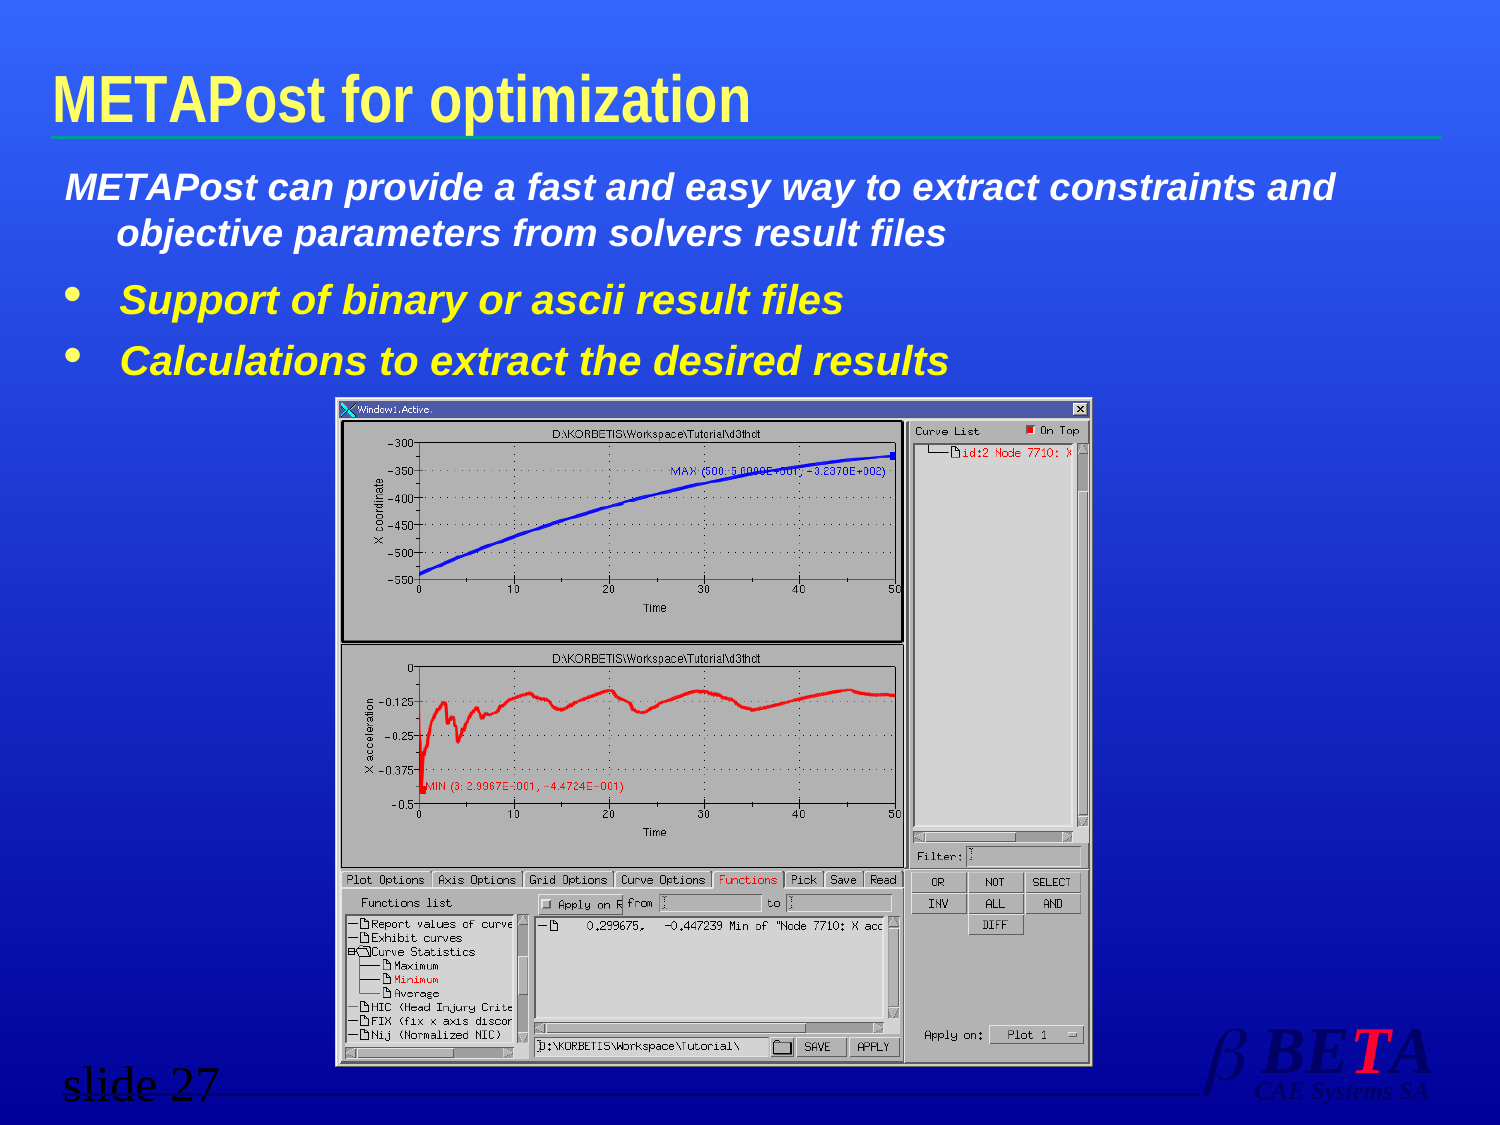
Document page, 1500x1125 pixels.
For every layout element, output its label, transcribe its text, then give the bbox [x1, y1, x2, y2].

text_box Calculations to extract the desired results [48, 325, 1072, 407]
text_box Support of binary or ascii result files [48, 265, 1126, 347]
picture [335, 397, 1093, 1067]
text_box METAPost can provide a fast and easy way to extract constraints and objective parameters from solvers result files [50, 154, 1463, 263]
title METAPost for optimization [37, 48, 1450, 144]
